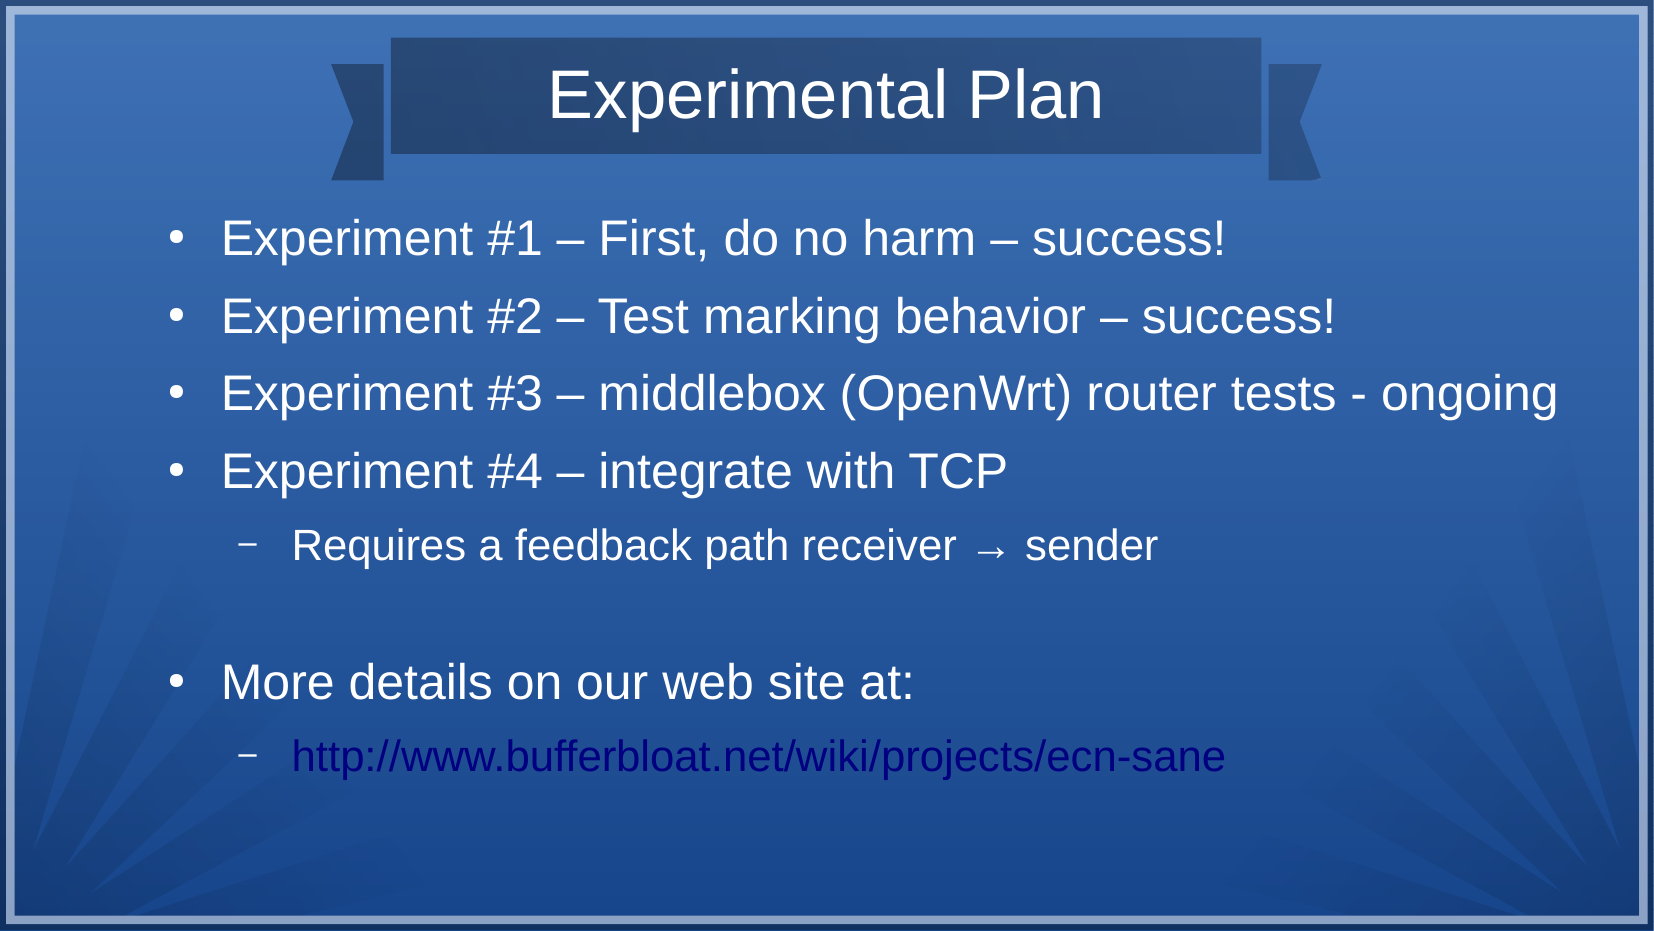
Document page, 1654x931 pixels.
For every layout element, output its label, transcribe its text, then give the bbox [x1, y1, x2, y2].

list Experiment #1 – First, do no harm – success! Experiment #2 – Test marking behavior – success! Experiment #3 – middlebox (OpenWrt) router tests - ongoing Experiment #4 – integrate with TCP Requires a feedback path receiver → sender More details on our web site at: http://www.bufferbloat.net/wiki/projects/ecn-sane [150, 210, 1639, 833]
title Experimental Plan [389, 35, 1264, 154]
